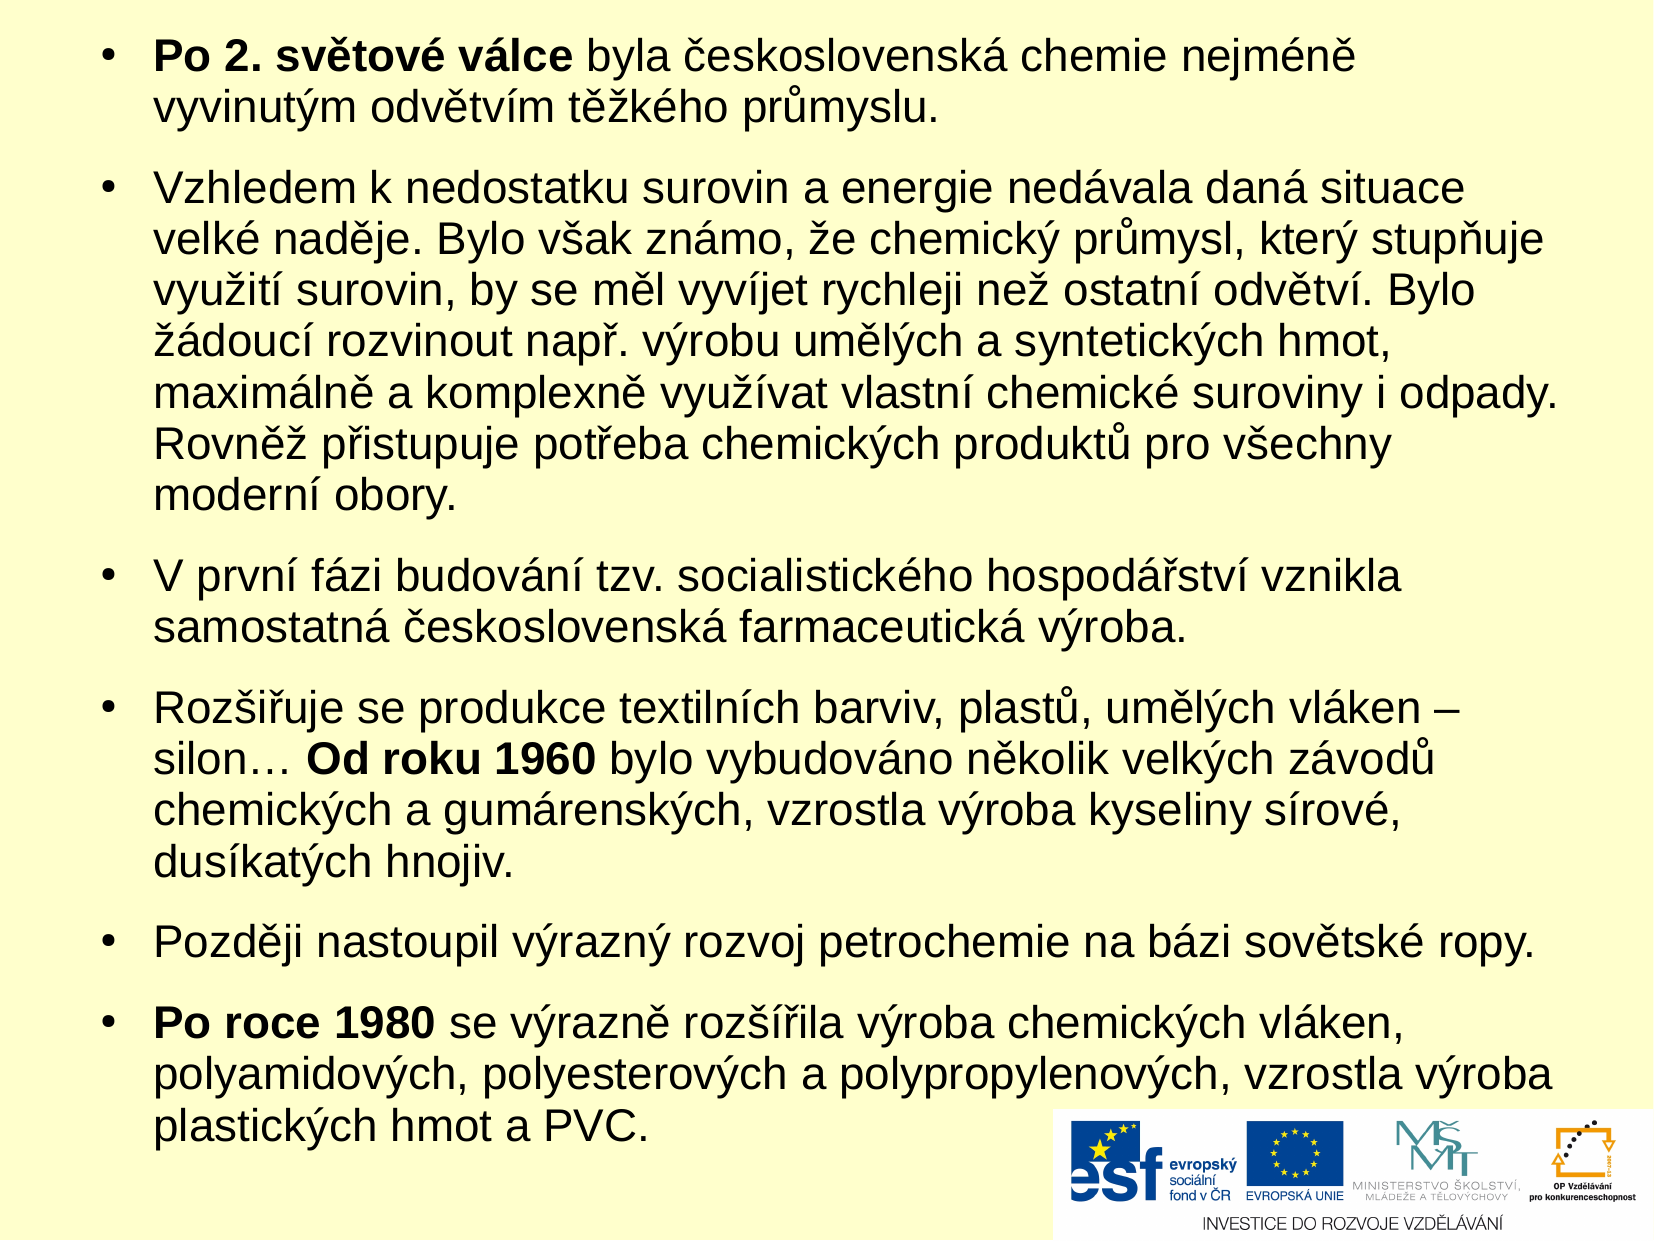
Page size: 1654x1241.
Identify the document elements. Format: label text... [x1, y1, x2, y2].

list Po 2. světové válce byla československá chemie nejméně vyvinutým odvětvím těžkého průmyslu. Vzhledem k nedostatku surovin a energie nedávala daná situace velké naděje. Bylo však známo, že chemický průmysl, který stupňuje využití surovin, by se měl vyvíjet rychleji než ostatní odvětví. Bylo žádoucí rozvinout např. výrobu umělých a syntetických hmot, maximálně a komplexně využívat vlastní chemické suroviny i odpady. Rovněž přistupuje potřeba chemických produktů pro všechny moderní obory. V první fázi budování tzv. socialistického hospodářství vznikla samostatná československá farmaceutická výroba. Rozšiřuje se produkce textilních barviv, plastů, umělých vláken – silon… Od roku 1960 bylo vybudováno několik velkých závodů chemických a gumárenských, vzrostla výroba kyseliny sírové, dusíkatých hnojiv. Později nastoupil výrazný rozvoj petrochemie na bázi sovětské ropy. Po roce 1980 se výrazně rozšířila výroba chemických vláken, polyamidových, polyesterových a polypropylenových, vzrostla výroba plastických hmot a PVC. [82, 29, 1571, 1241]
picture [1053, 1109, 1654, 1241]
